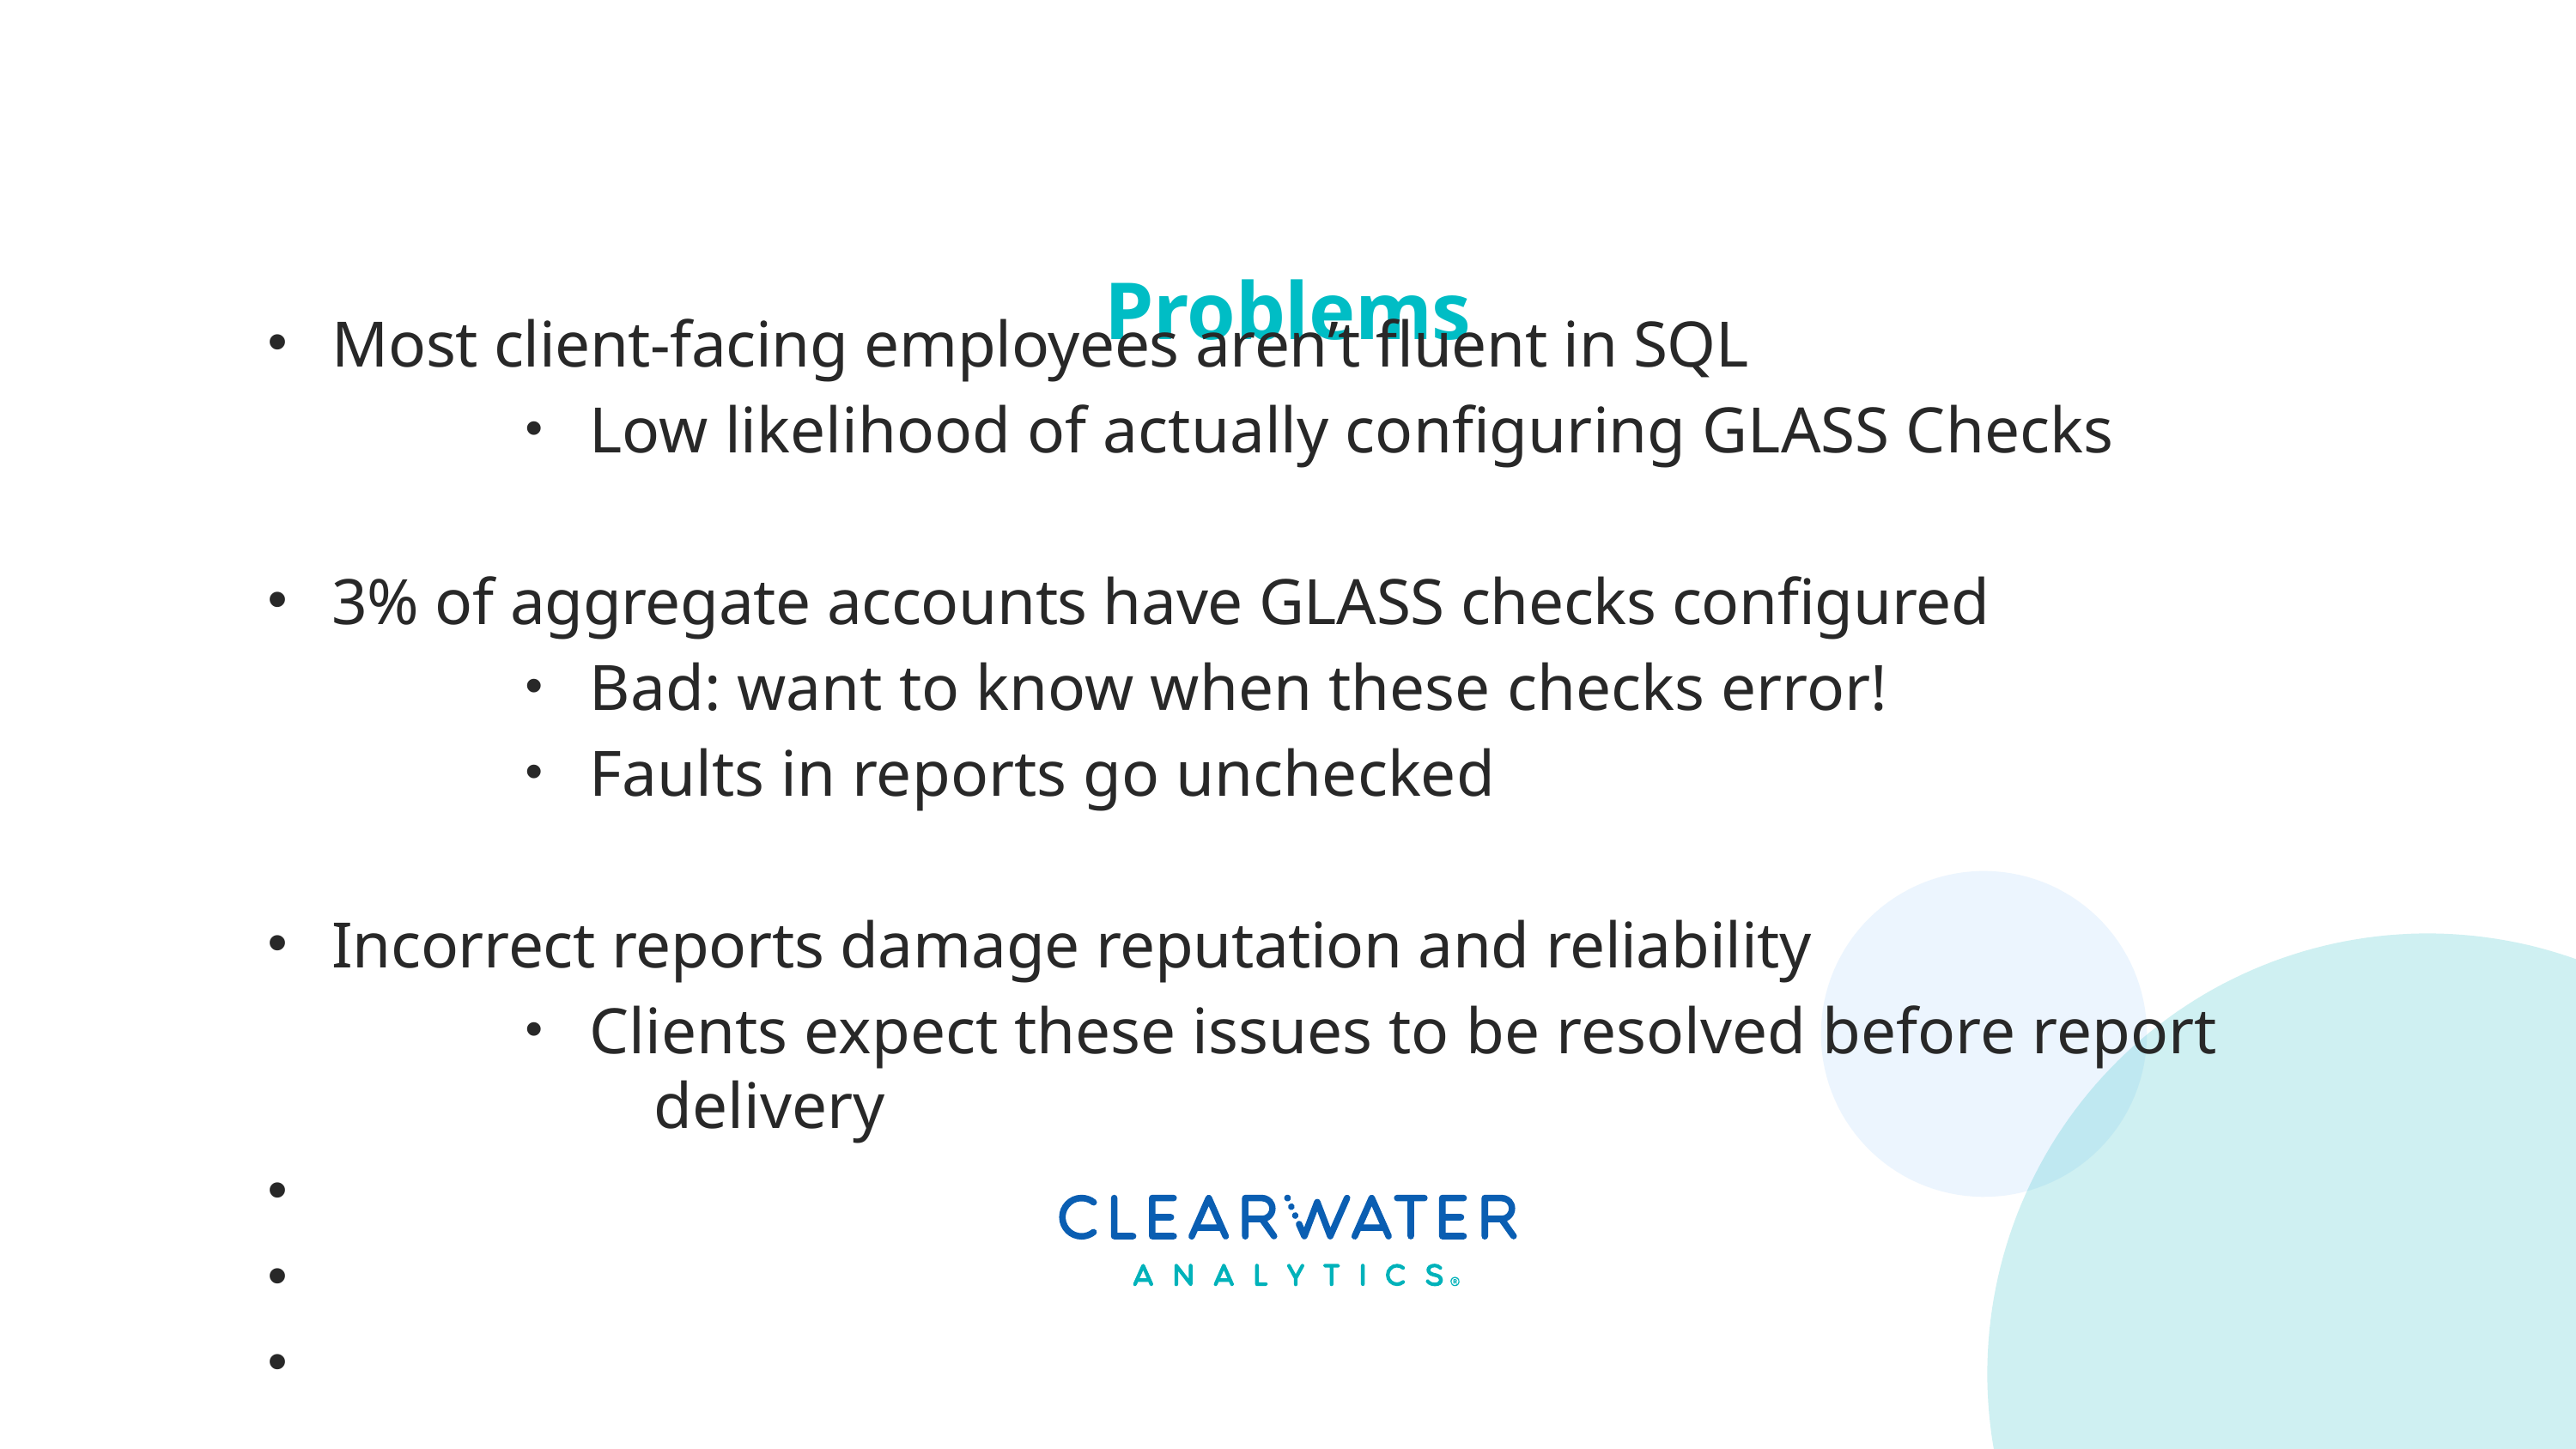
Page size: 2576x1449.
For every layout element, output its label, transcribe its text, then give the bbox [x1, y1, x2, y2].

text_box Most client-facing employees aren’t fluent in SQL Low likelihood of actually configuring GLASS Checks 3% of aggregate accounts have GLASS checks configured Bad: want to know when these checks error! Faults in reports go unchecked Incorrect reports damage reputation and reliability Clients expect these issues to be resolved before report delivery [254, 297, 2322, 810]
list Problems [254, 139, 2322, 297]
